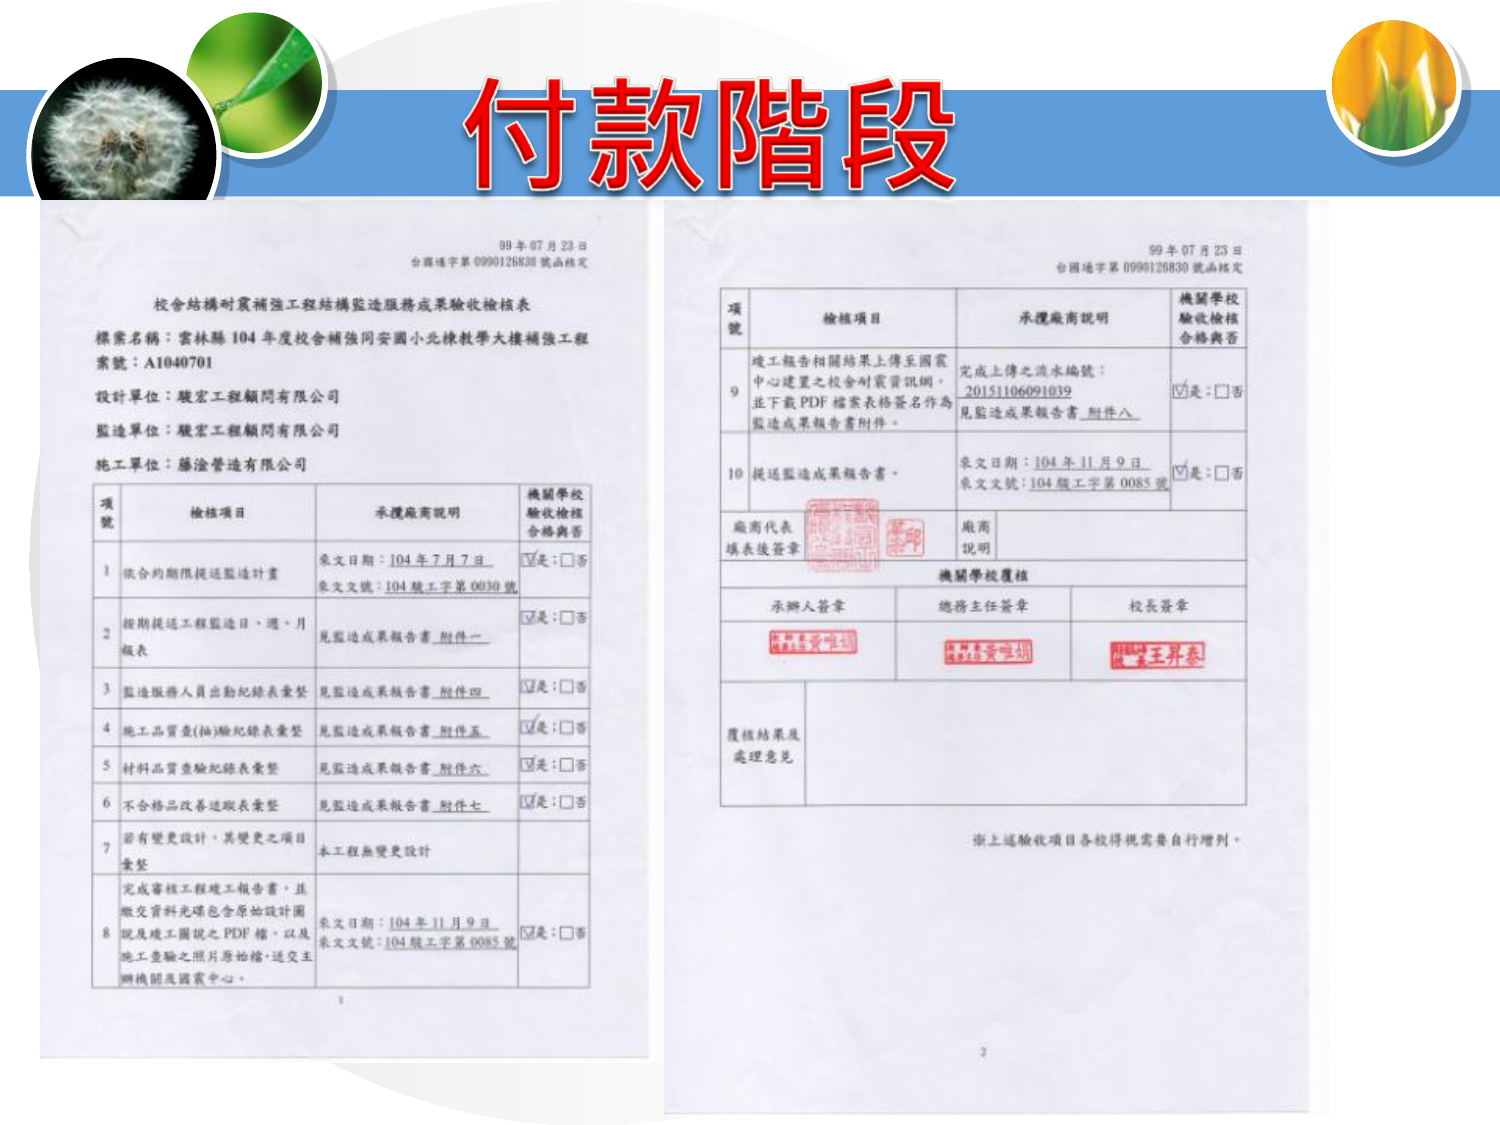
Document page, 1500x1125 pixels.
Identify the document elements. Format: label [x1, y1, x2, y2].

picture [31, 12, 1329, 1116]
picture [1331, 20, 1457, 151]
